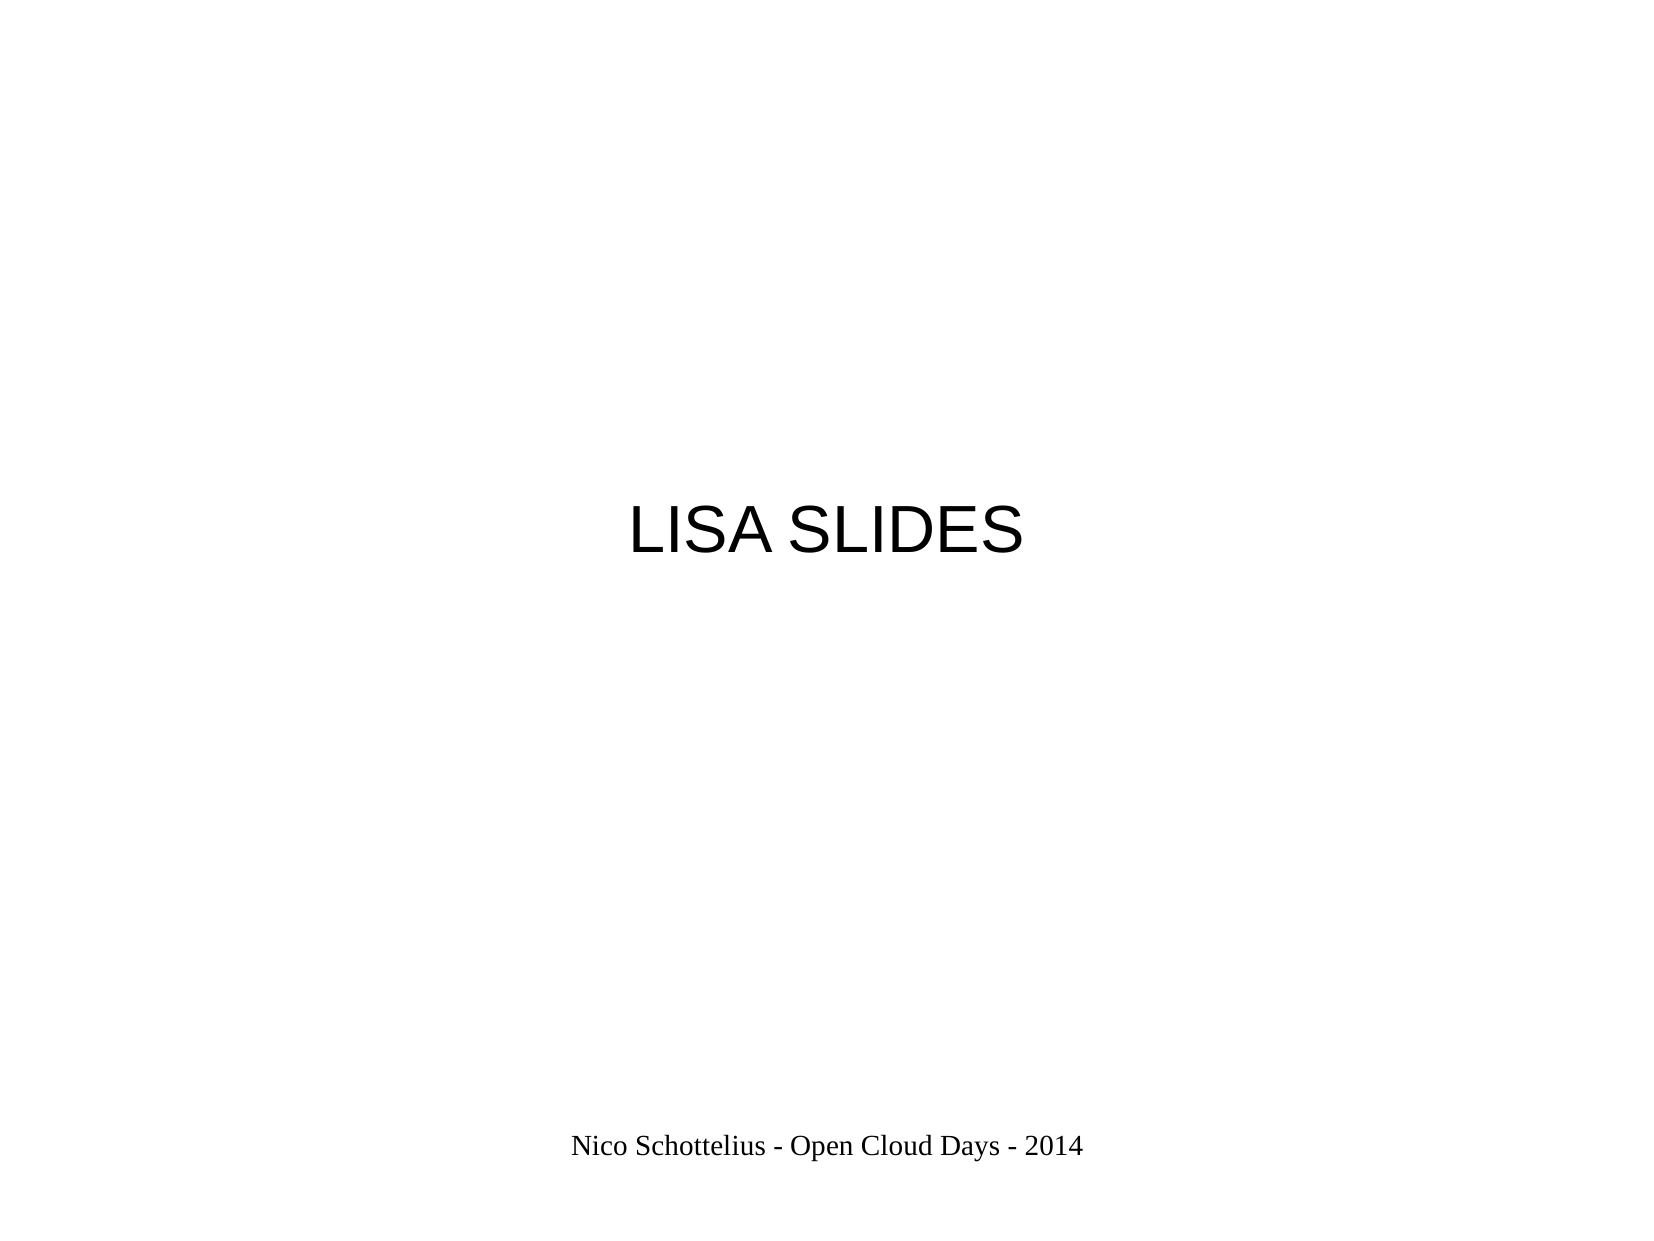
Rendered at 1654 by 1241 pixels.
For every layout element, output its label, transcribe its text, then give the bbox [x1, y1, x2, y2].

subtitle LISA SLIDES [82, 49, 1571, 1010]
